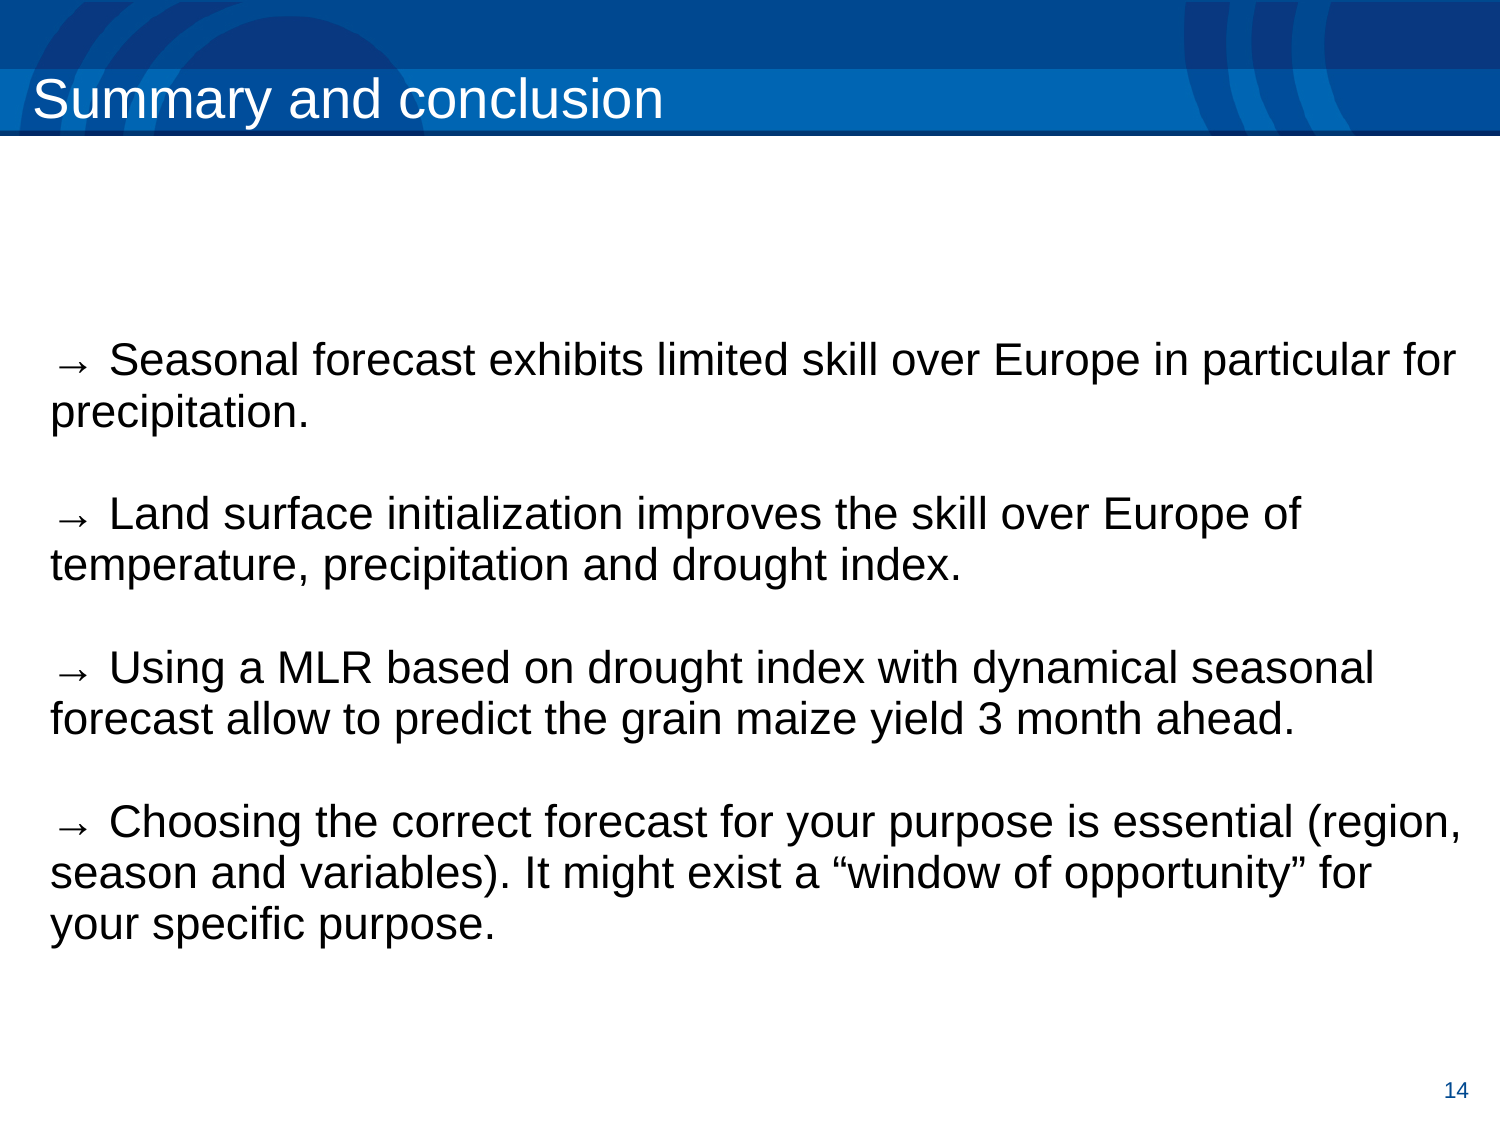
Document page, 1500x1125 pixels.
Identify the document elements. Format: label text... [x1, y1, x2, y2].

slide_number <number> [1411, 1042, 1484, 1111]
picture [0, 0, 1500, 136]
title Summary and conclusion [17, 7, 1483, 138]
text_box → Seasonal forecast exhibits limited skill over Europe in particular for precipitation. → Land surface initialization improves the skill over Europe of temperature, precipitation and drought index. → Using a MLR based on drought index with dynamical seasonal forecast allow to predict the grain maize yield 3 month ahead. → Choosing the correct forecast for your purpose is essential (region, season and variables). It might exist a “window of opportunity” for your specific purpose. [35, 326, 1489, 957]
